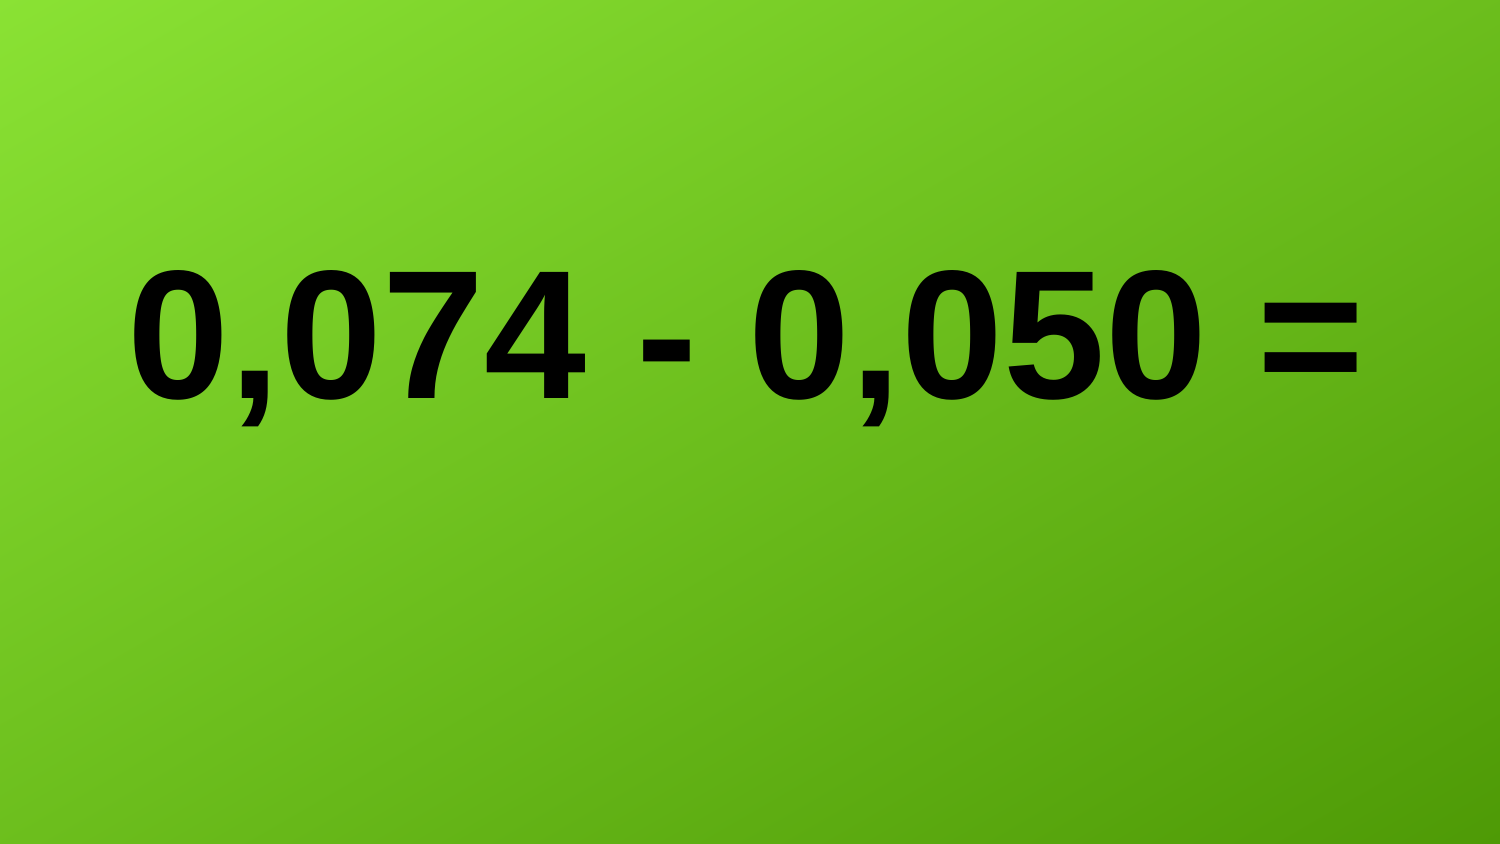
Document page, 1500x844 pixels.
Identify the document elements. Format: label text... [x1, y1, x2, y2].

title 0,074 - 0,050 = [112, 259, 1388, 450]
